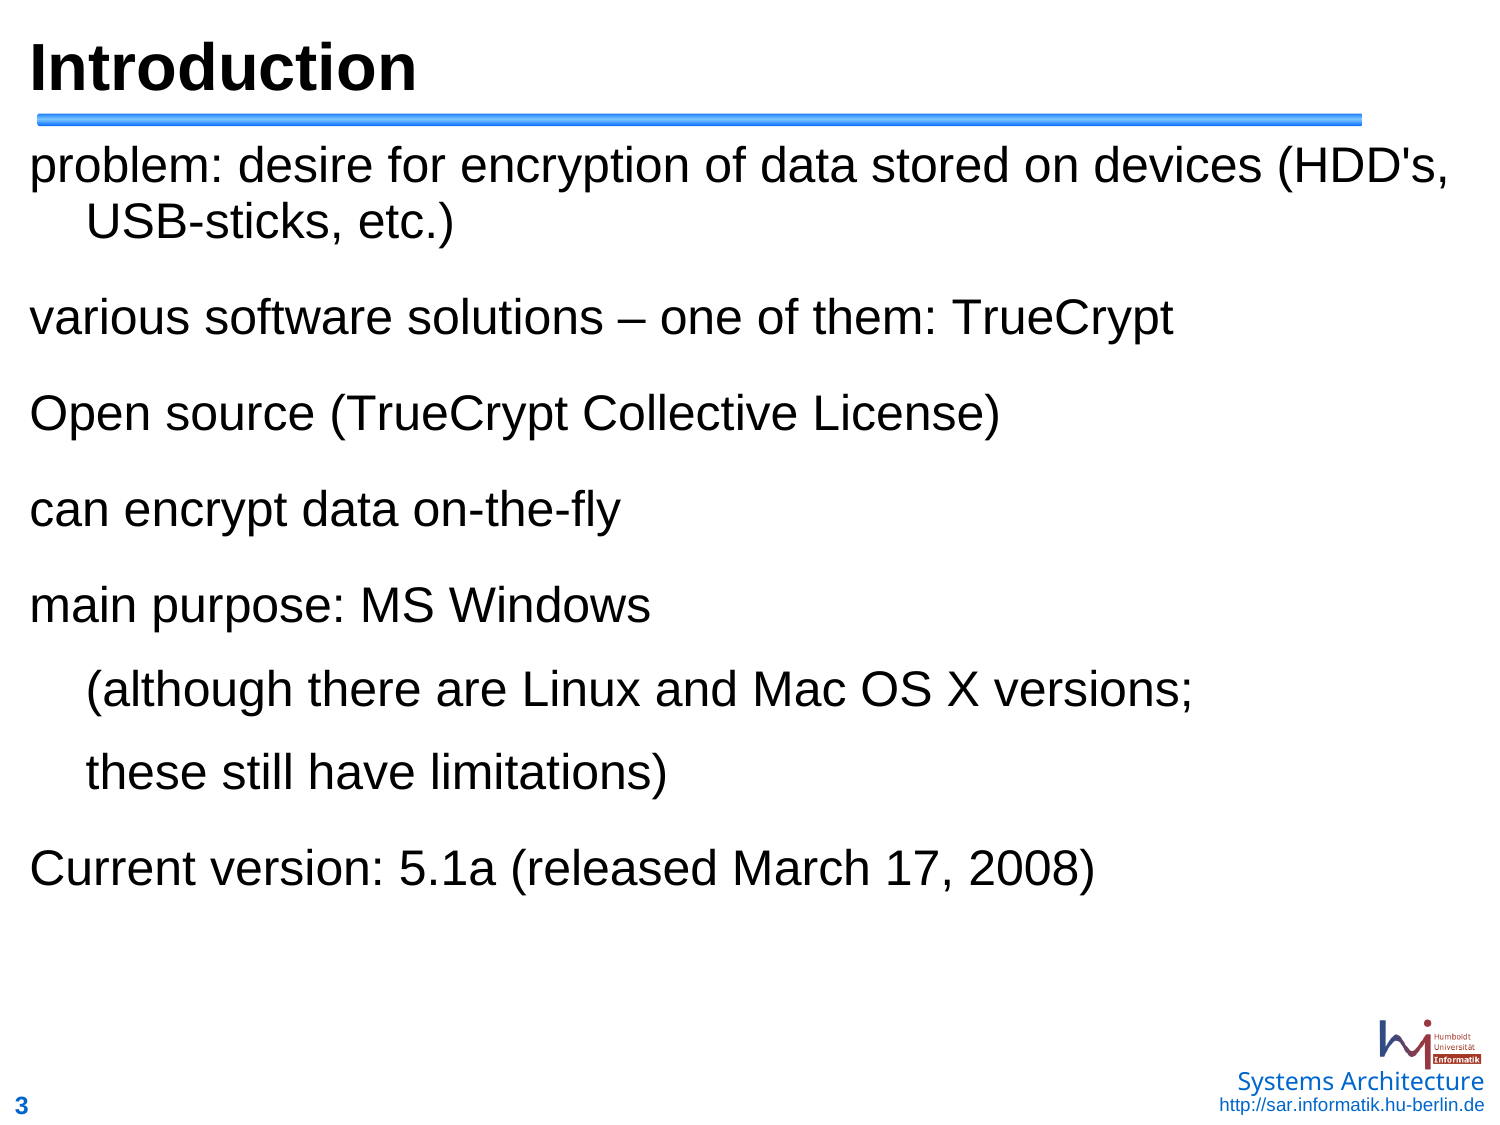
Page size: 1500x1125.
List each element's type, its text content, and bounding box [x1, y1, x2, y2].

picture [1376, 1044, 1483, 1071]
list problem: desire for encryption of data stored on devices (HDD's, USB-sticks, etc.) various software solutions – one of them: TrueCrypt Open source (TrueCrypt Collective License) can encrypt data on-the-fly main purpose: MS Windows (although there are Linux and Mac OS X versions; these still have limitations) Current version: 5.1a (released March 17, 2008) [29, 137, 1500, 1044]
title Introduction [29, 26, 1500, 108]
